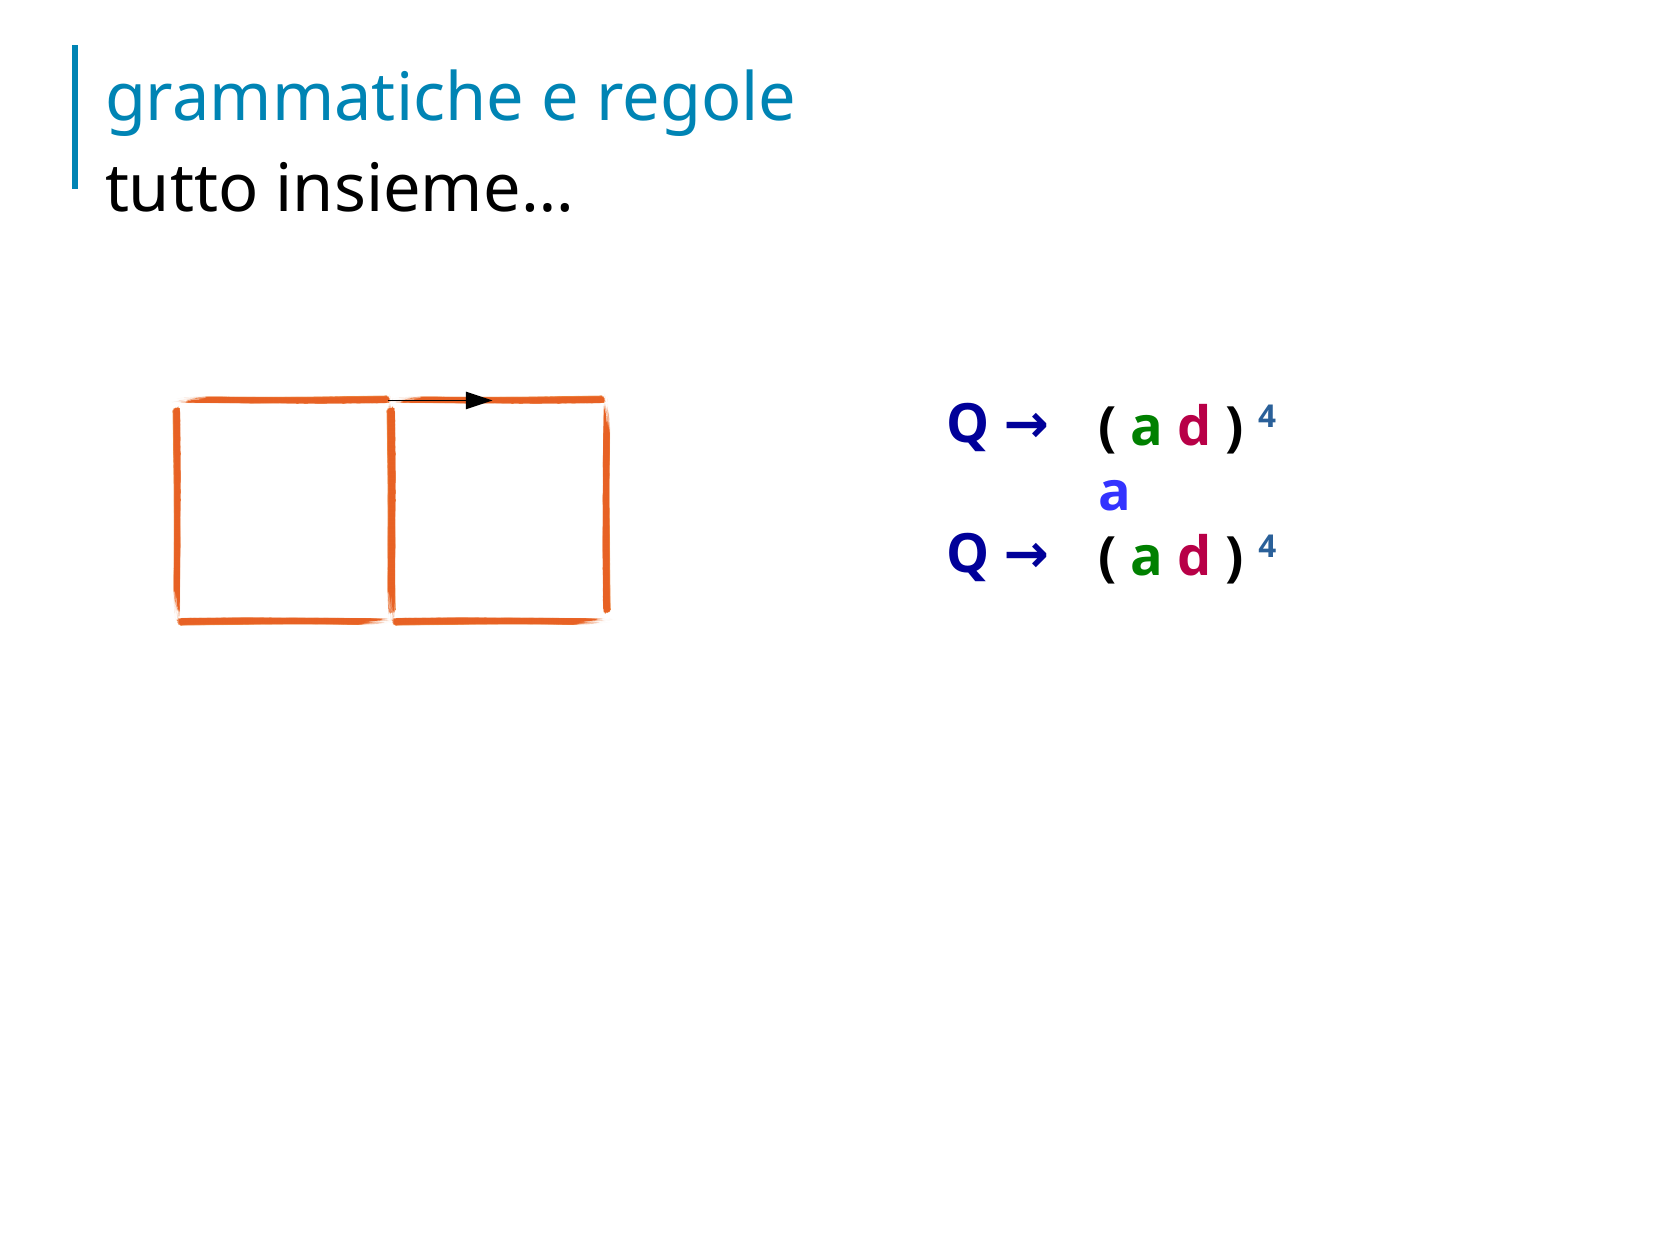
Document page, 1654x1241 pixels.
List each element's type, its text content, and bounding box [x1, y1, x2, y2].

text_box ( a d ) 4 [1083, 383, 1285, 472]
picture [480, 393, 611, 614]
text_box Q → [931, 380, 1104, 469]
text_box ( a d ) 4 [1083, 513, 1285, 602]
text_box a [1084, 472, 1151, 513]
title grammatiche e regole tutto insieme… [105, 49, 1571, 200]
picture [170, 393, 613, 628]
text_box Q → [931, 510, 1104, 599]
